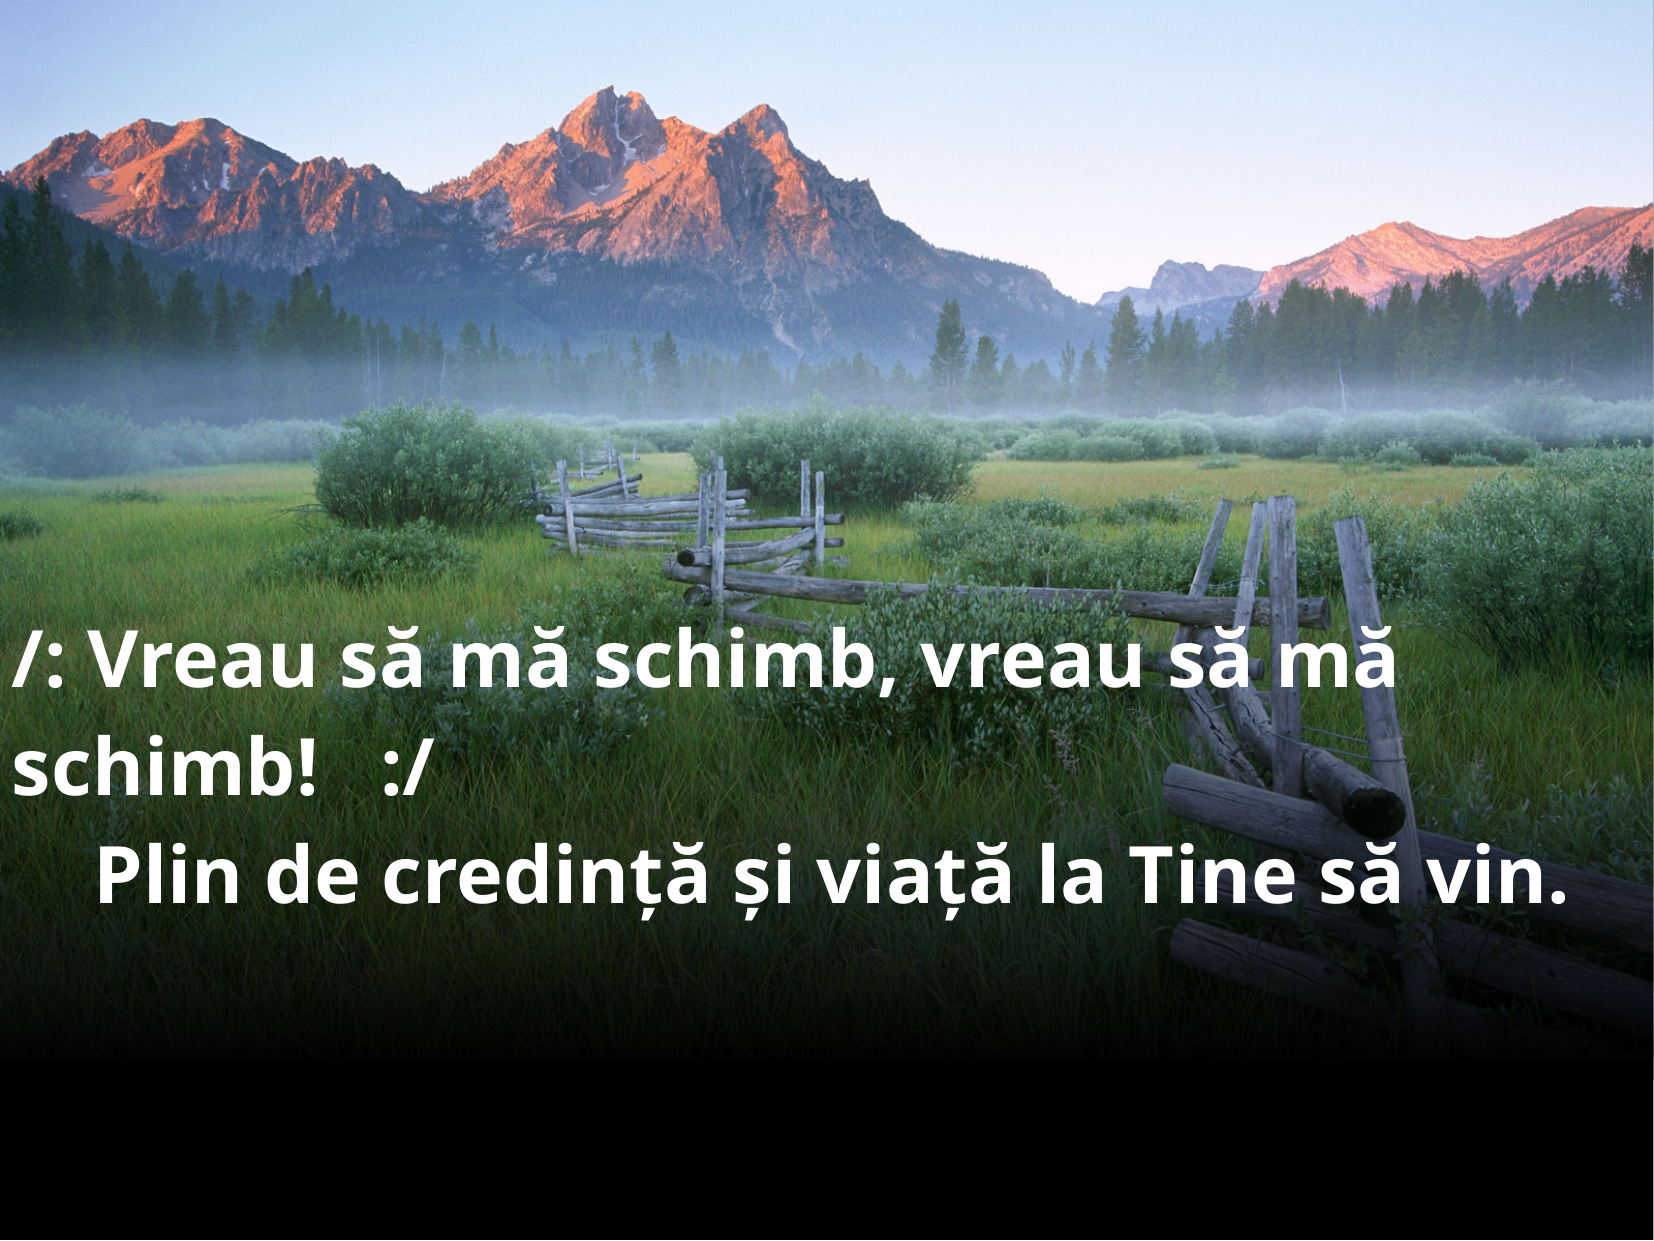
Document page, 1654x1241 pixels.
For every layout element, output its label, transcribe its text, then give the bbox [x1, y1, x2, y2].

picture [0, 0, 1654, 450]
text_box /: Vreau să mă schimb, vreau să mă schimb! :/ Plin de credinţă şi viaţă la Tine să vin. [0, 450, 1654, 1080]
